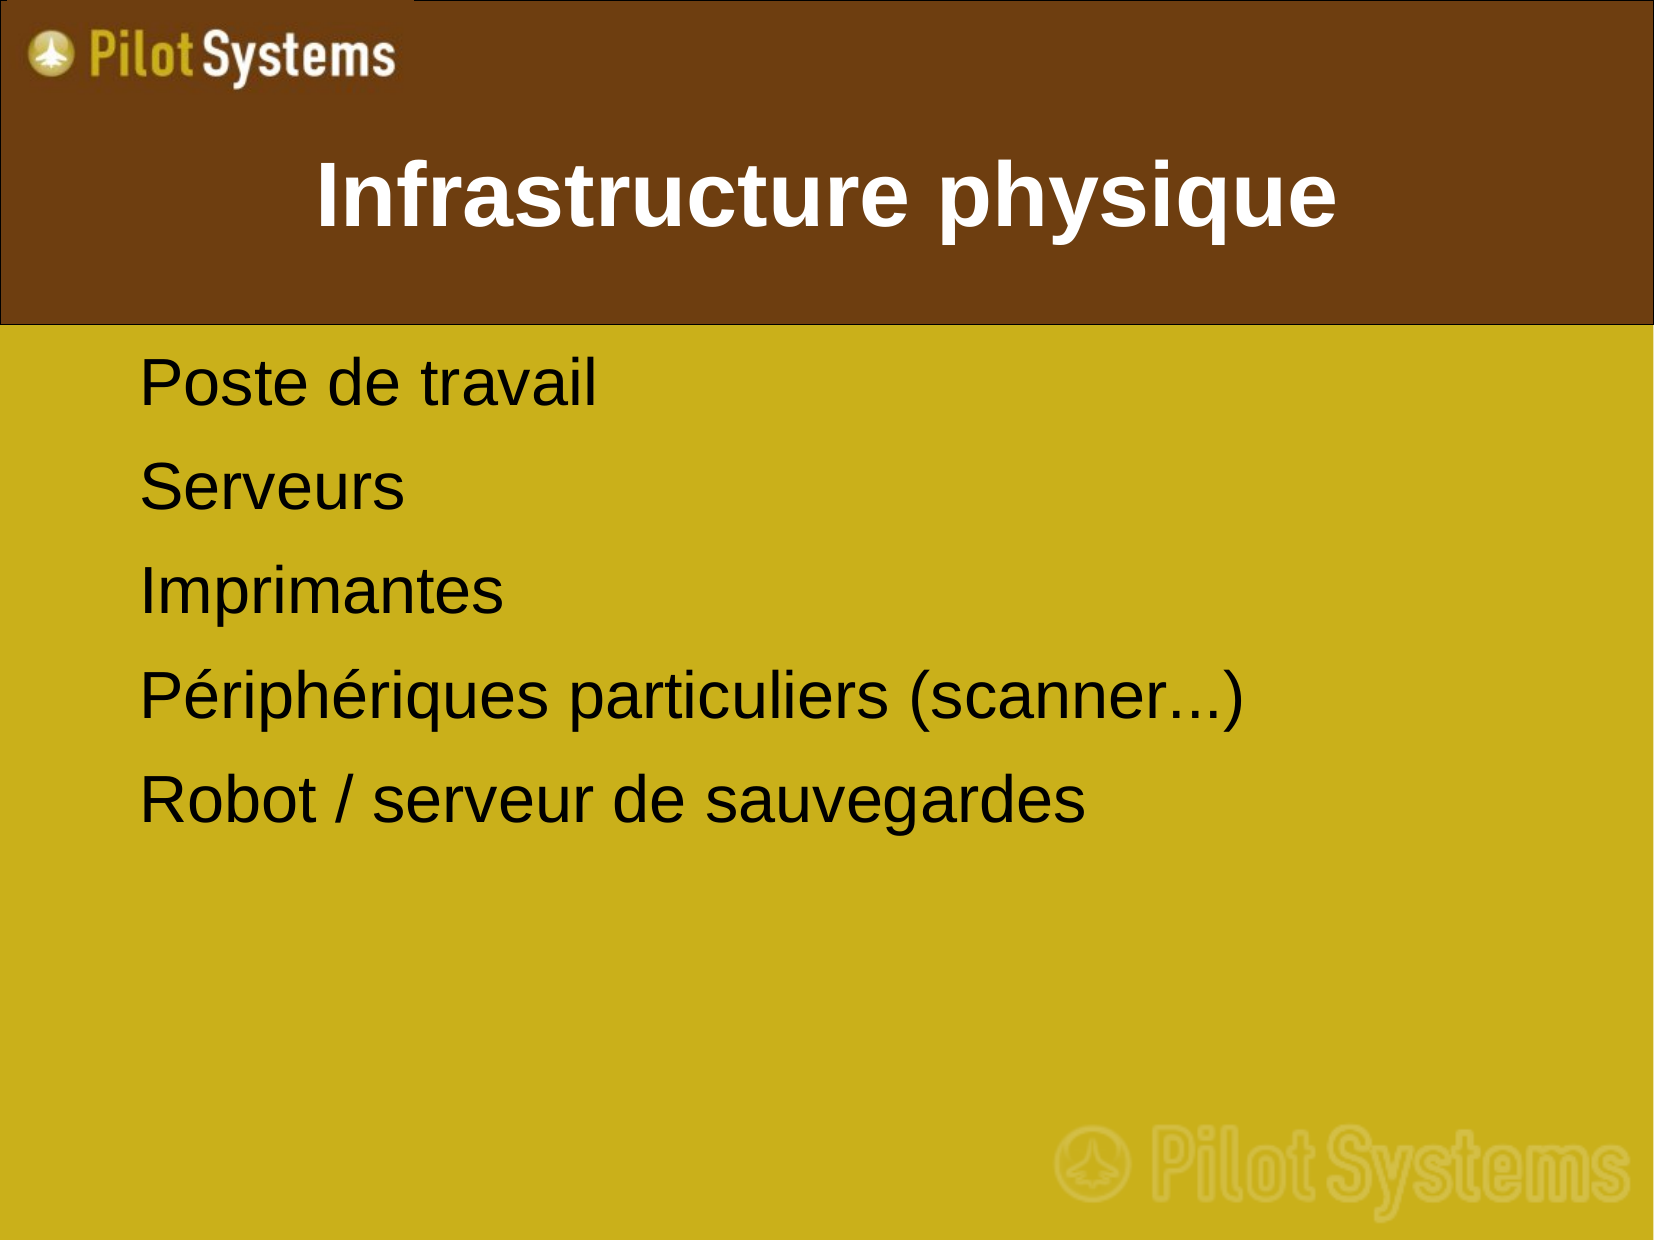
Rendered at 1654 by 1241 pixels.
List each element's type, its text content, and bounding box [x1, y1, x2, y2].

title Infrastructure physique [121, 98, 1534, 291]
picture [7, 0, 414, 115]
list Poste de travail Serveurs Imprimantes Périphériques particuliers (scanner...) Robot / serveur de sauvegardes [121, 344, 1534, 1196]
picture [1051, 1114, 1642, 1235]
